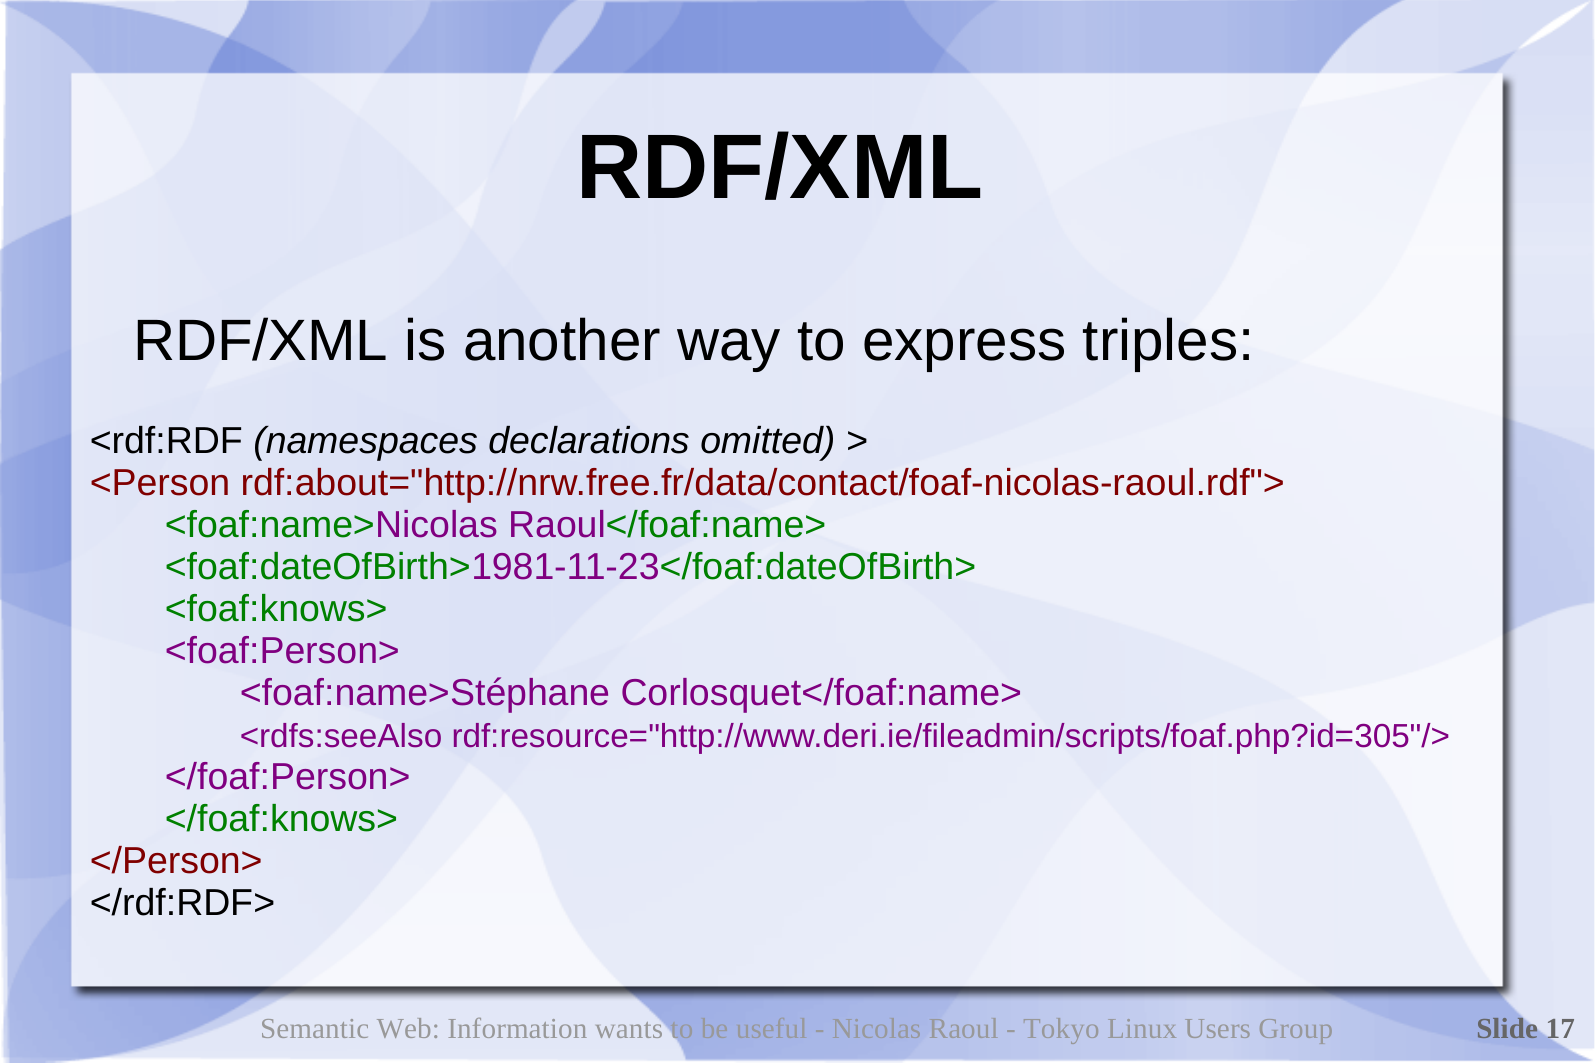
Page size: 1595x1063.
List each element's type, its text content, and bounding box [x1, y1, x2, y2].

text_box <rdf:RDF (namespaces declarations omitted) > <Person rdf:about="http://nrw.free.fr/data/contact/foaf-nicolas-raoul.rdf"> <foaf:name>Nicolas Raoul</foaf:name> <foaf:dateOfBirth>1981-11-23</foaf:dateOfBirth> <foaf:knows> <foaf:Person> <foaf:name>Stéphane Corlosquet</foaf:name> <rdfs:seeAlso rdf:resource="http://www.deri.ie/fileadmin/scripts/foaf.php?id=305"/> </foaf:Person> </foaf:knows> </Person> </rdf:RDF> [75, 412, 1501, 987]
text_box RDF/XML is another way to express triples: [112, 283, 1463, 397]
title RDF/XML [79, 85, 1481, 248]
picture [0, 0, 1595, 1063]
